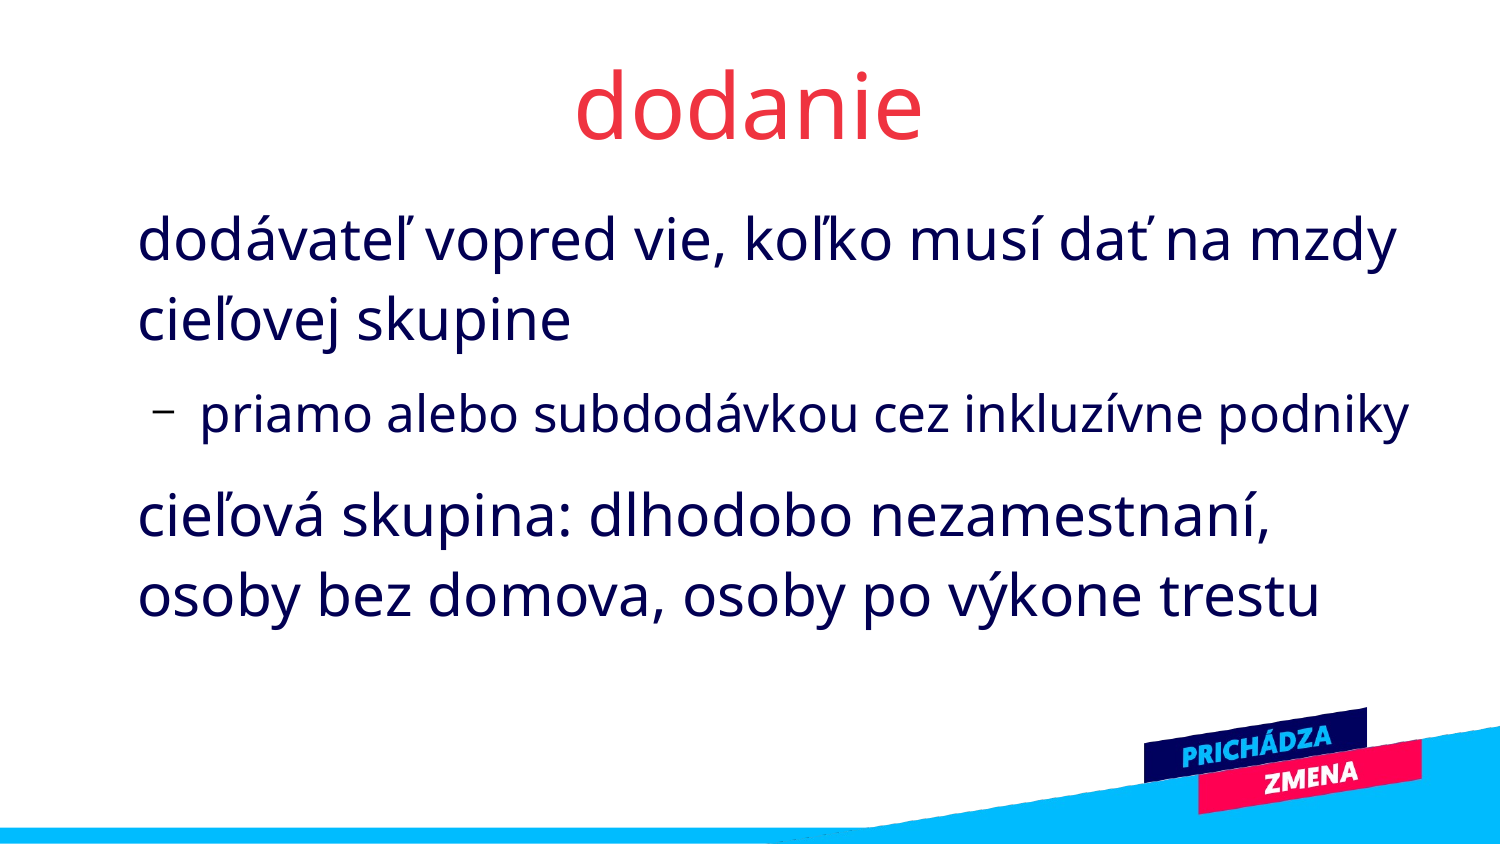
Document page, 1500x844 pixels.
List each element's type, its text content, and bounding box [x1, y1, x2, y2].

title dodanie [75, 33, 1425, 175]
list dodávateľ vopred vie, koľko musí dať na mzdy cieľovej skupine priamo alebo subdodávkou cez inkluzívne podniky cieľová skupina: dlhodobo nezamestnaní, osoby bez domova, osoby po výkone trestu [75, 197, 1425, 687]
picture [765, 707, 1500, 828]
